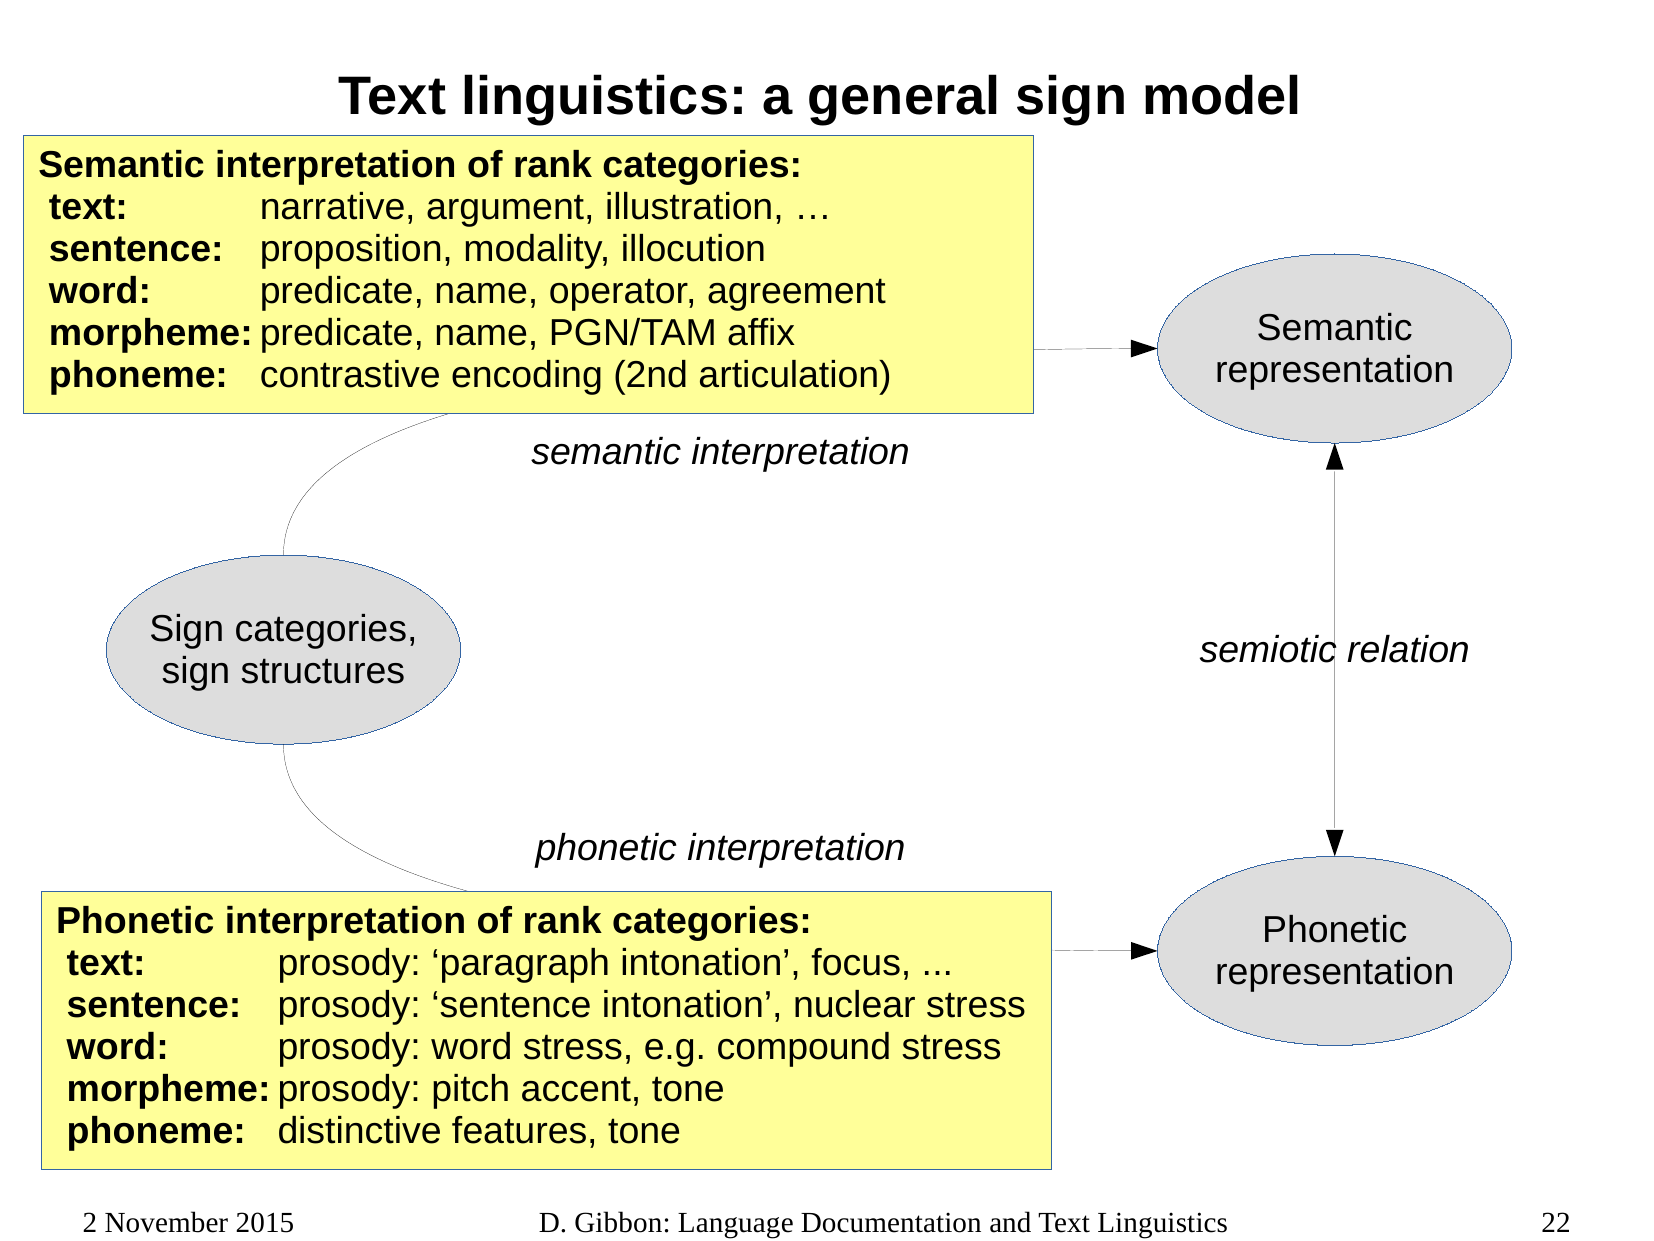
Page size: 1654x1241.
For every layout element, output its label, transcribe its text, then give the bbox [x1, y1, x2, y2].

text_box Phonetic representation [1157, 856, 1512, 1046]
text_box Sign categories, sign structures [106, 555, 461, 745]
text_box Semantic interpretation of rank categories: text: narrative, argument, illustration, … sentence: proposition, modality, illocution word: predicate, name, operator, agreement morpheme: predicate, name, PGN/TAM affix phoneme: contrastive encoding (2nd articulation) [23, 135, 1034, 414]
text_box Phonetic interpretation of rank categories: text: prosody: ‘paragraph intonation’, focus, ... sentence: prosody: ‘sentence intonation’, nuclear stress word: prosody: word stress, e.g. compound stress morpheme: prosody: pitch accent, tone phoneme: distinctive features, tone [41, 891, 1052, 1170]
title Text linguistics: a general sign model [11, 49, 1630, 142]
text_box Semantic representation [1157, 253, 1512, 444]
